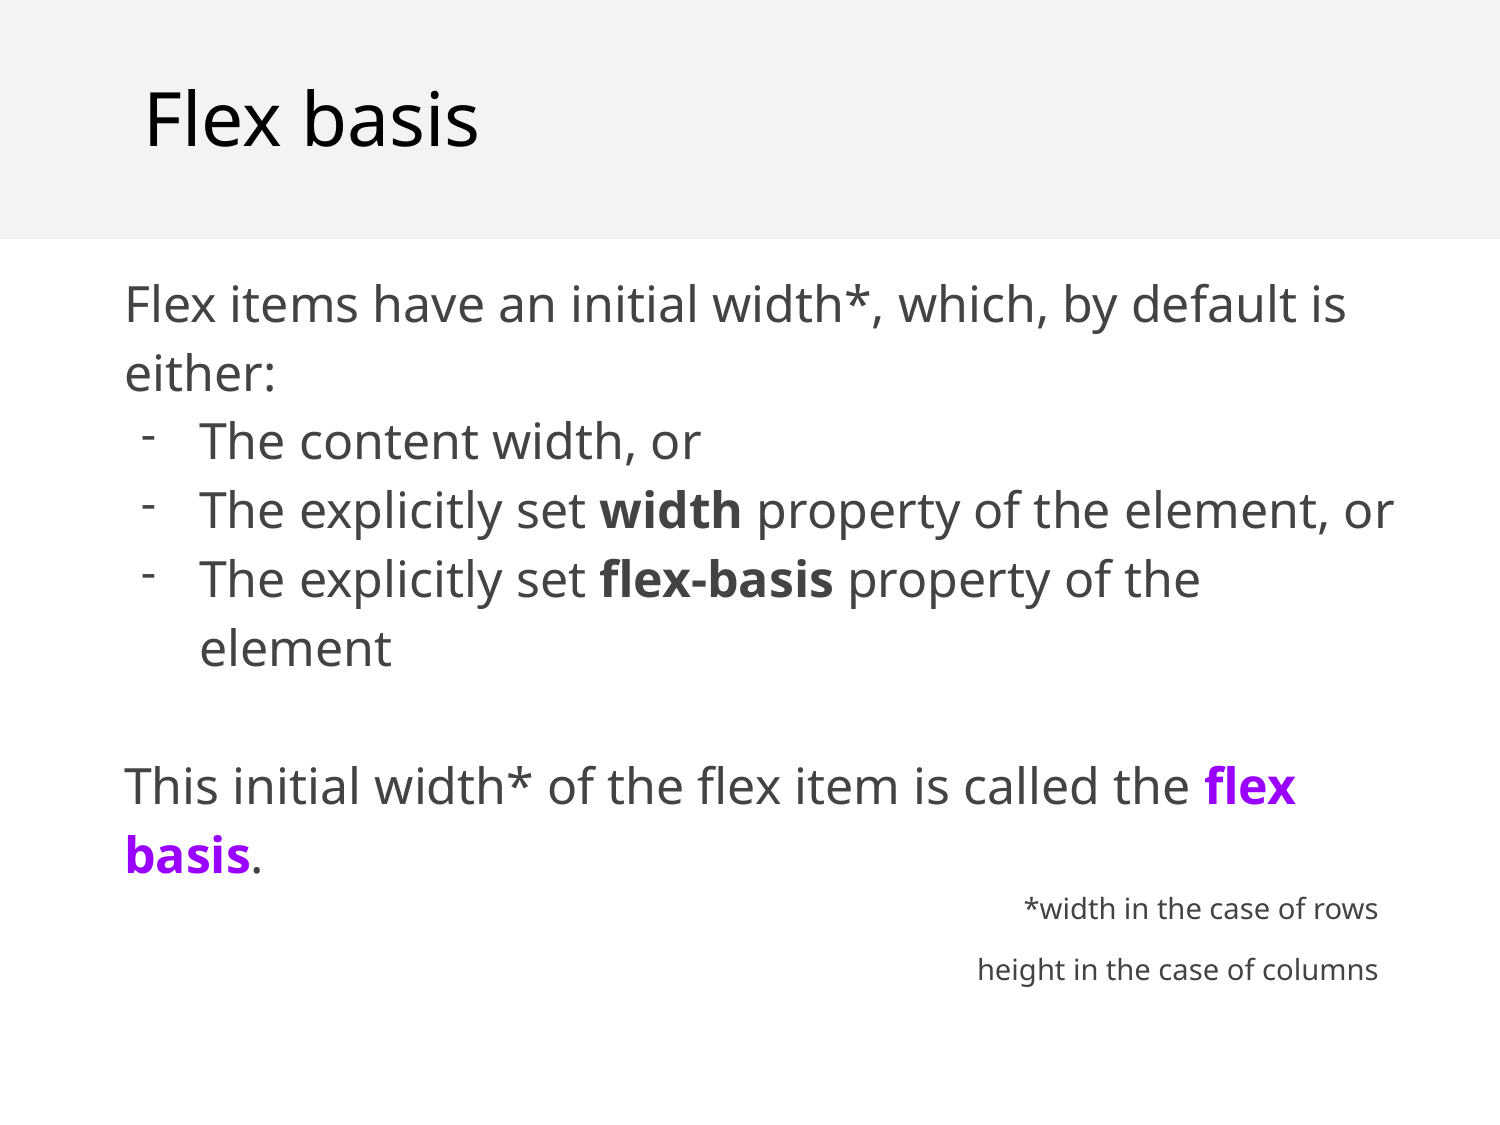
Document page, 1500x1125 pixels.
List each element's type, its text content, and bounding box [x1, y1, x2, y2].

list Flex items have an initial width*, which, by default is either: The content width, or The explicitly set width property of the element, or The explicitly set flex-basis property of the element This initial width* of the flex item is called the flex basis. [109, 248, 1418, 875]
title Flex basis [128, 56, 1372, 183]
list *width in the case of rows height in the case of columns [896, 869, 1394, 1016]
